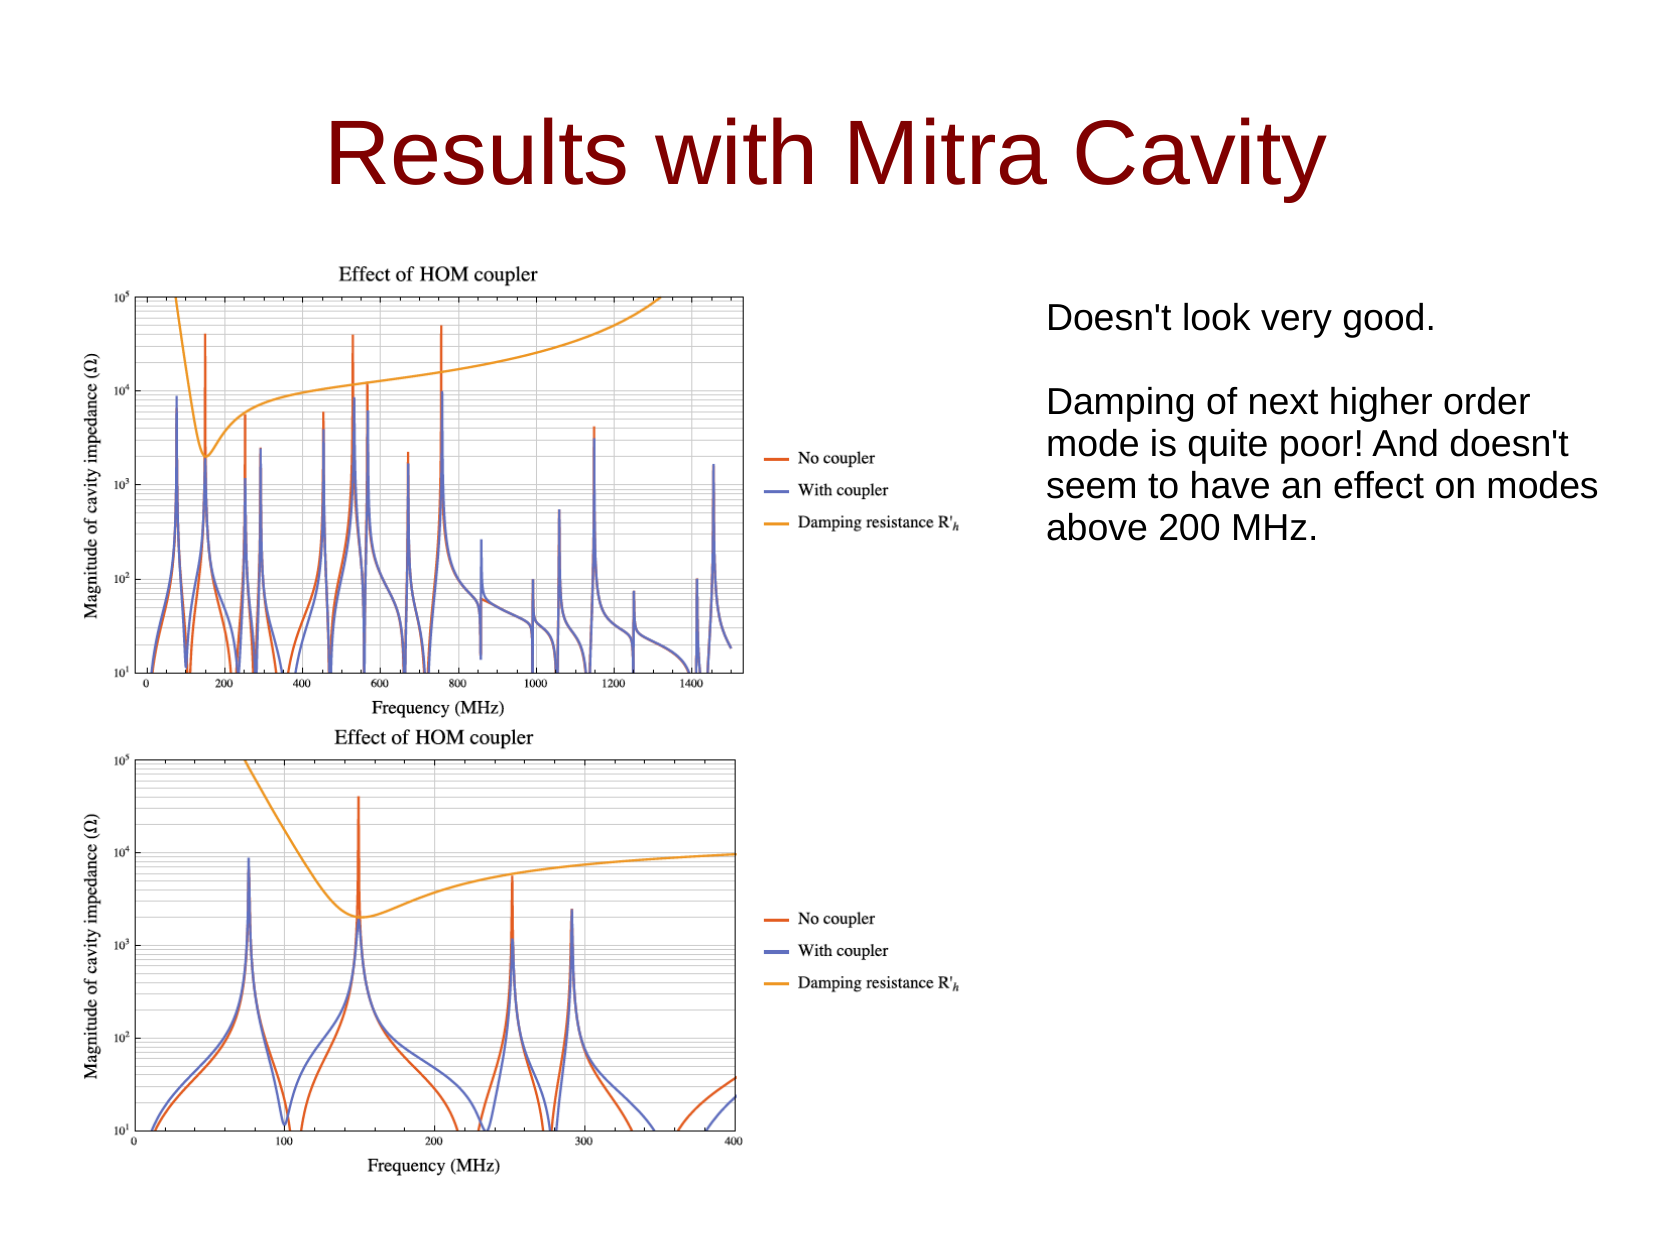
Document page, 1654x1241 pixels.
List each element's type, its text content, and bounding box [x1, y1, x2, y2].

text_box Doesn't look very good. Damping of next higher order mode is quite poor! And doesn't seem to have an effect on modes above 200 MHz. [1031, 288, 1617, 553]
picture [52, 234, 1019, 1189]
title Results with Mitra Cavity [82, 49, 1571, 257]
